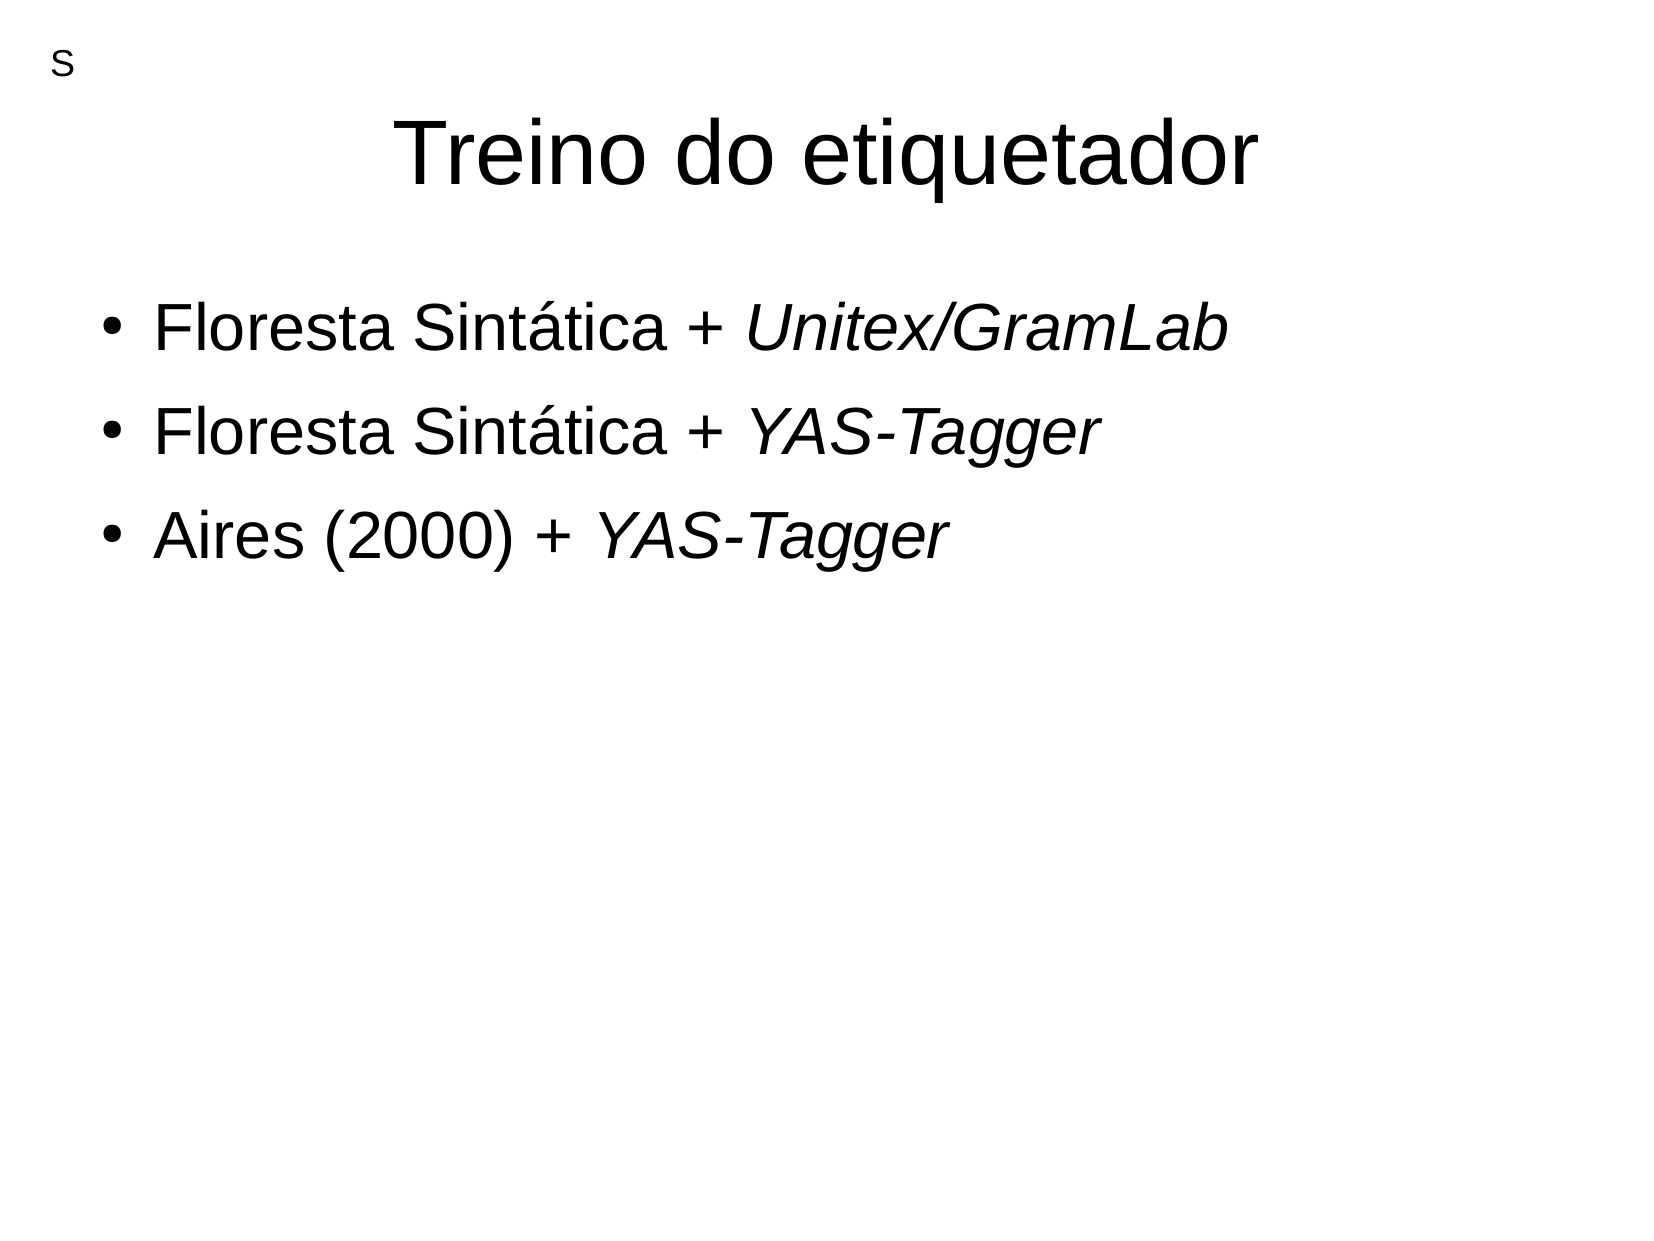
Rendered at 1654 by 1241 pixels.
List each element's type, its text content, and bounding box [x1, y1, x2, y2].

list Floresta Sintática + Unitex/GramLab Floresta Sintática + YAS-Tagger Aires (2000) + YAS-Tagger [82, 290, 1571, 1010]
text_box S [35, 35, 91, 93]
title Treino do etiquetador [82, 49, 1571, 257]
